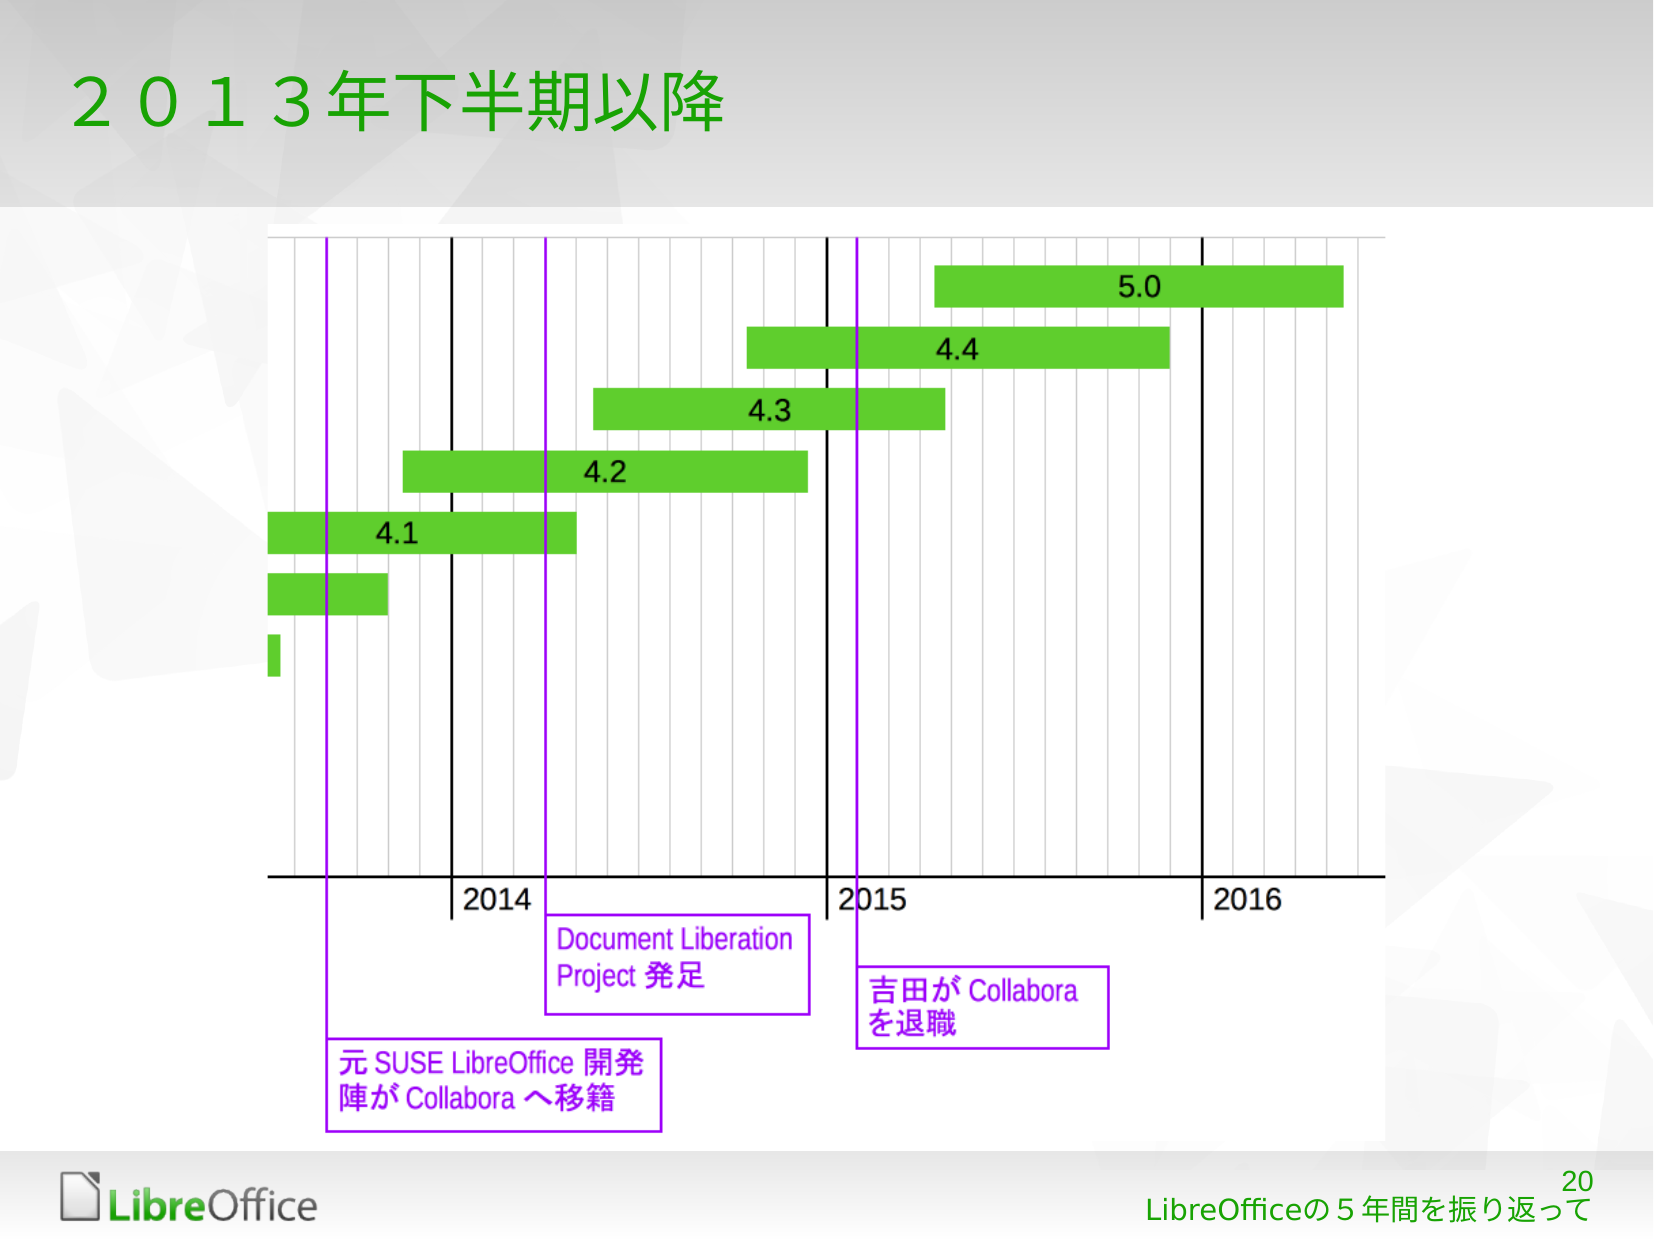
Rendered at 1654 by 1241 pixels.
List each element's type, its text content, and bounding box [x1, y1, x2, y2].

title ２０１３年下半期以降 [58, 29, 1594, 178]
picture [41, 1152, 337, 1241]
picture [0, 0, 1653, 1170]
